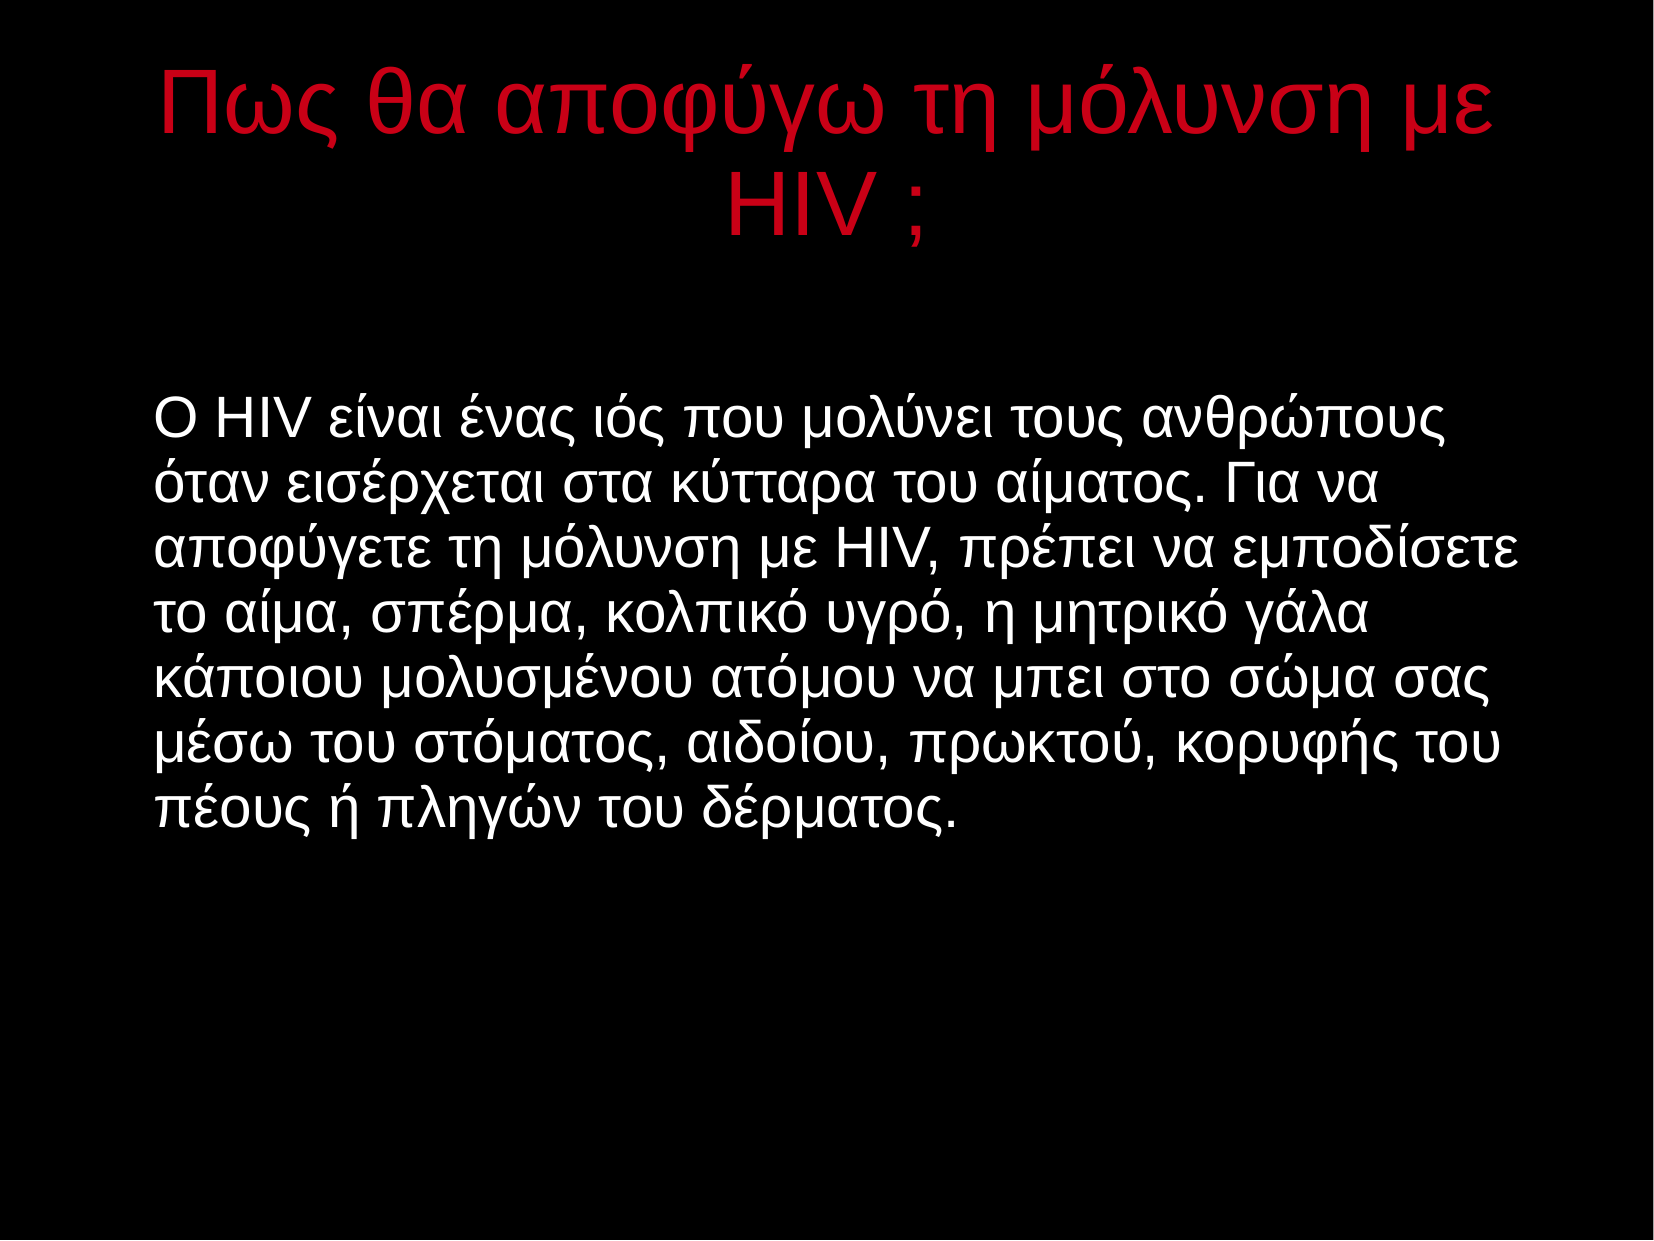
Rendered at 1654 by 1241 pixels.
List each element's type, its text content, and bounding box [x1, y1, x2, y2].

title Πως θα αποφύγω τη μόλυνση με HIV ; [82, 49, 1571, 257]
list Ο HIV είναι ένας ιός που μολύνει τους ανθρώπους όταν εισέρχεται στα κύτταρα του αίματος. Για να αποφύγετε τη μόλυνση με HIV, πρέπει να εμποδίσετε το αίμα, σπέρμα, κολπικό υγρό, η μητρικό γάλα κάποιου μολυσμένου ατόμου να μπει στο σώμα σας μέσω του στόματος, αιδοίου, πρωκτού, κορυφής του πέους ή πληγών του δέρματος. [82, 290, 1571, 1109]
